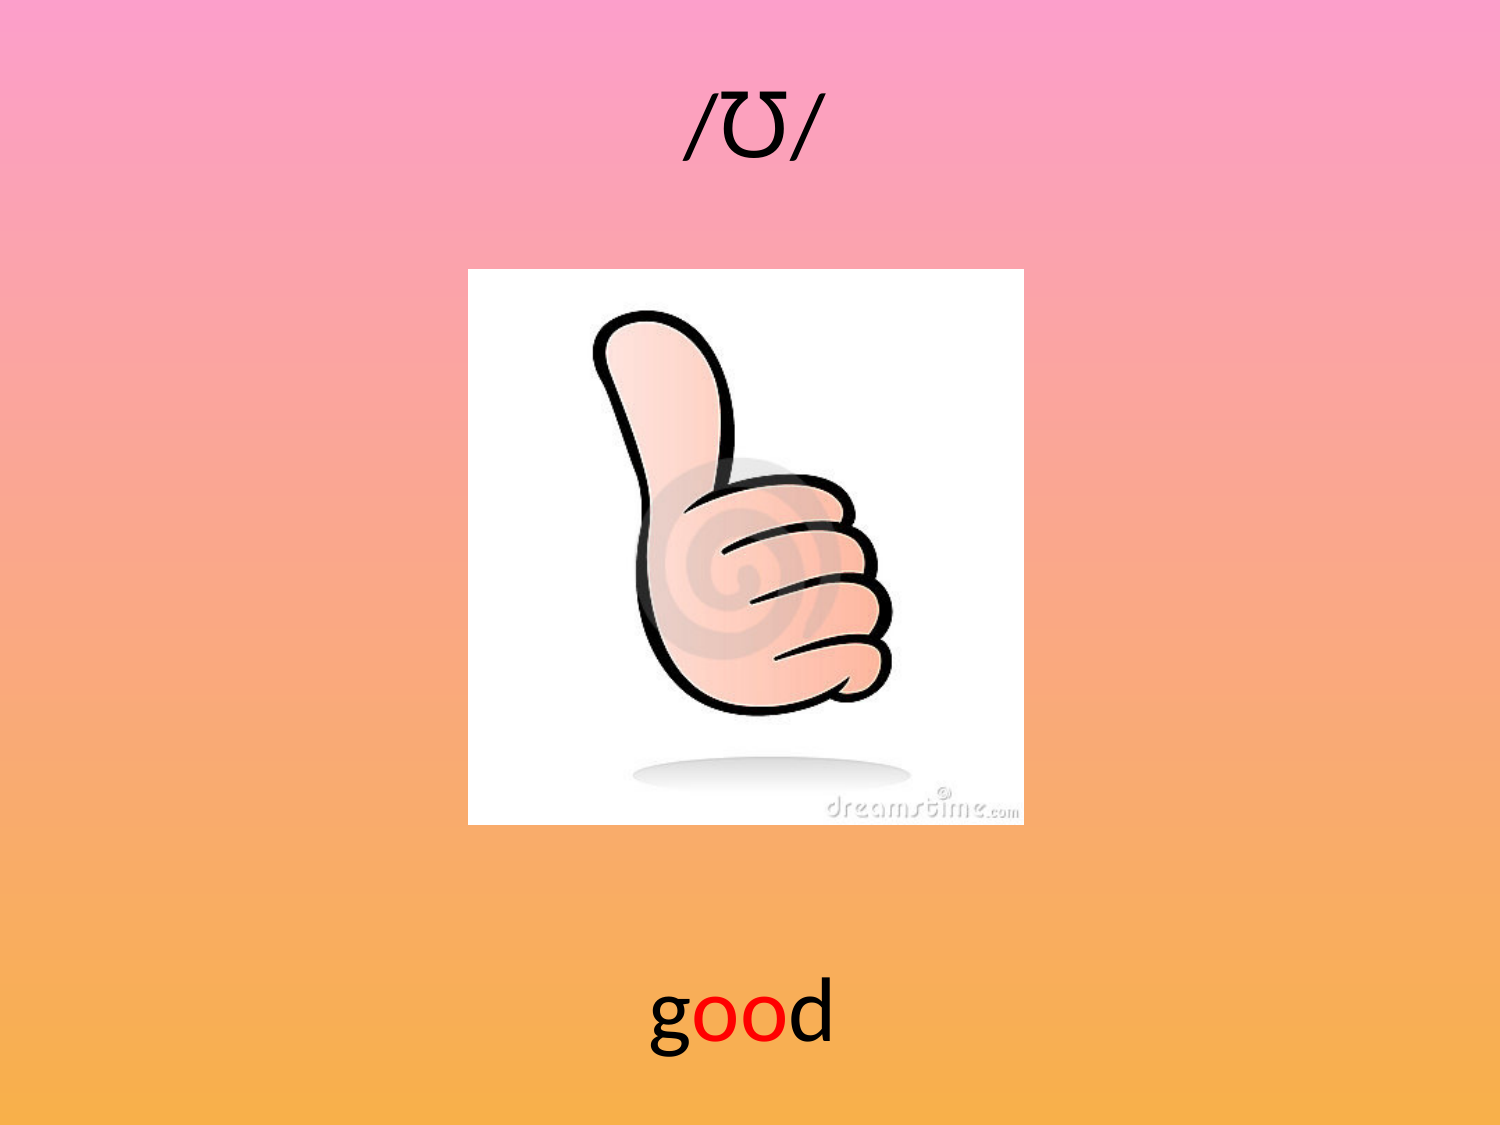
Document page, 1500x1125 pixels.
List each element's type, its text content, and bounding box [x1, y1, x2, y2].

text_box good [105, 883, 1381, 1125]
text_box /Ʊ/ [117, 0, 1393, 242]
picture [468, 269, 1024, 825]
